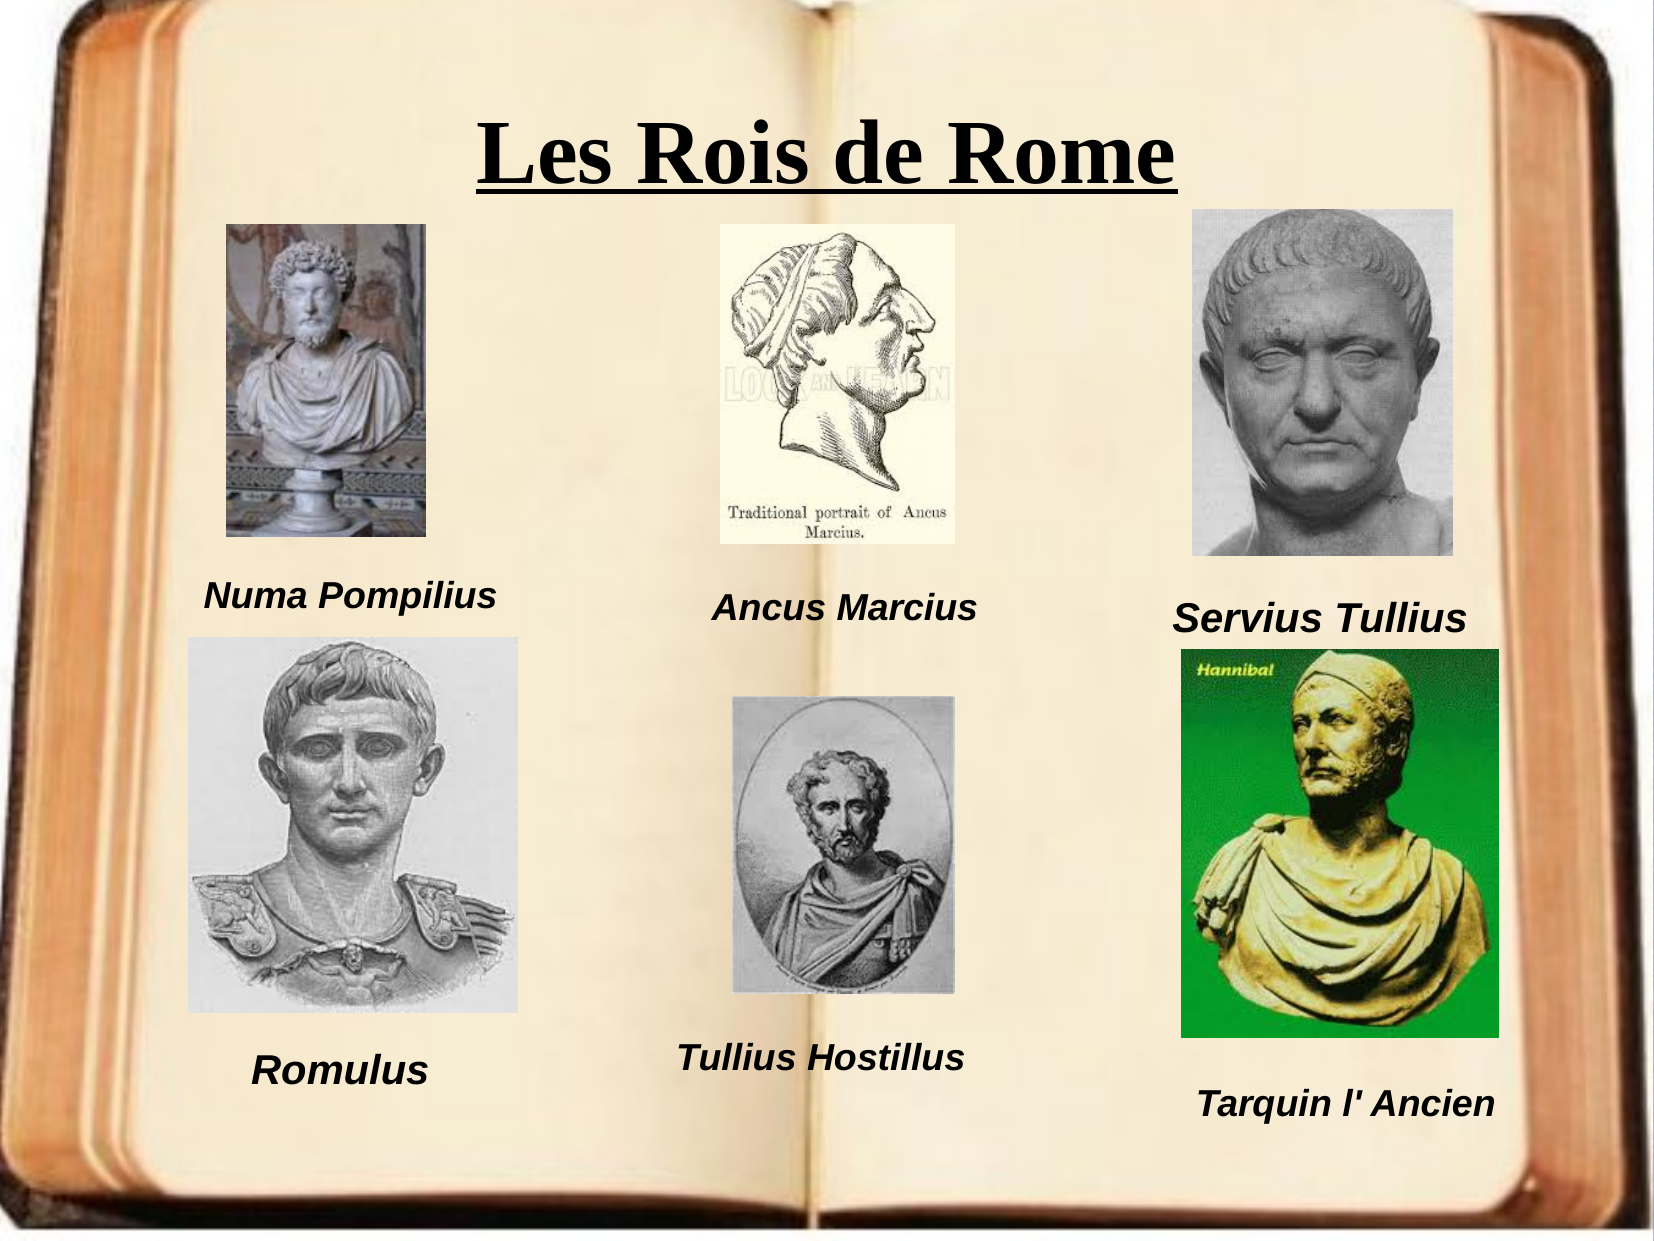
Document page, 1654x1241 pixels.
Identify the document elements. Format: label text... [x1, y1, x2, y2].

text_box Tullius Hostillus [661, 1028, 1004, 1087]
text_box Servius Tullius [1157, 587, 1512, 650]
title Les Rois de Rome [82, 49, 1571, 257]
text_box Numa Pompilius [188, 566, 520, 625]
text_box Tarquin l' Ancien [1181, 1074, 1512, 1133]
text_box Ancus Marcius [696, 578, 1040, 637]
text_box Romulus [236, 1039, 544, 1111]
picture [0, 0, 1654, 1241]
